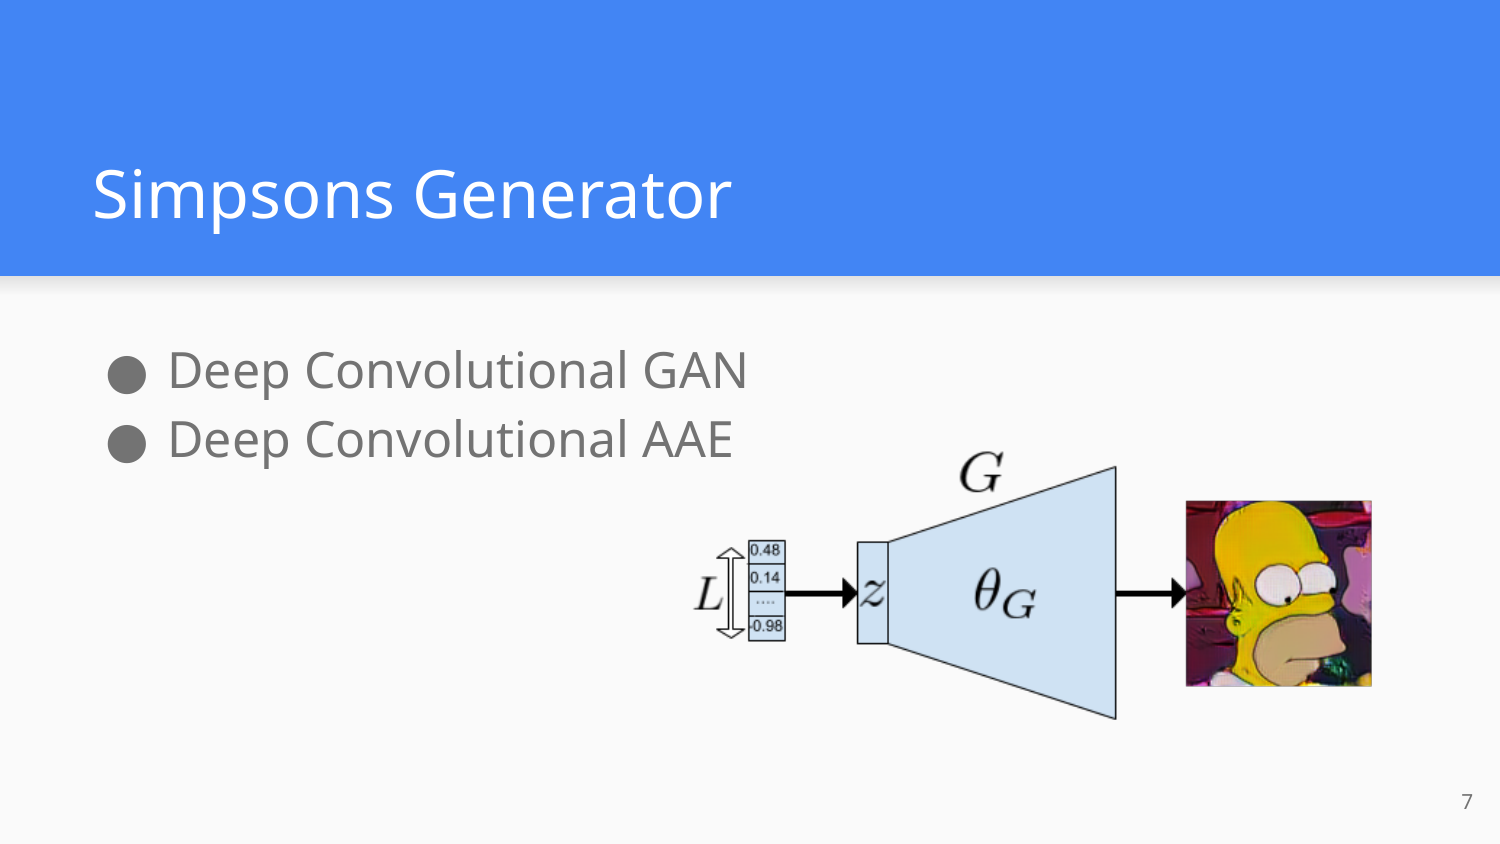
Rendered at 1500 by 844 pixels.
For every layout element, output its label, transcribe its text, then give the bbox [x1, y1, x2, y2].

list Deep Convolutional GAN Deep Convolutional AAE [77, 314, 1427, 760]
slide_number <number> [1398, 770, 1489, 835]
title Simpsons Generator [77, 121, 1427, 248]
picture [661, 421, 1399, 751]
